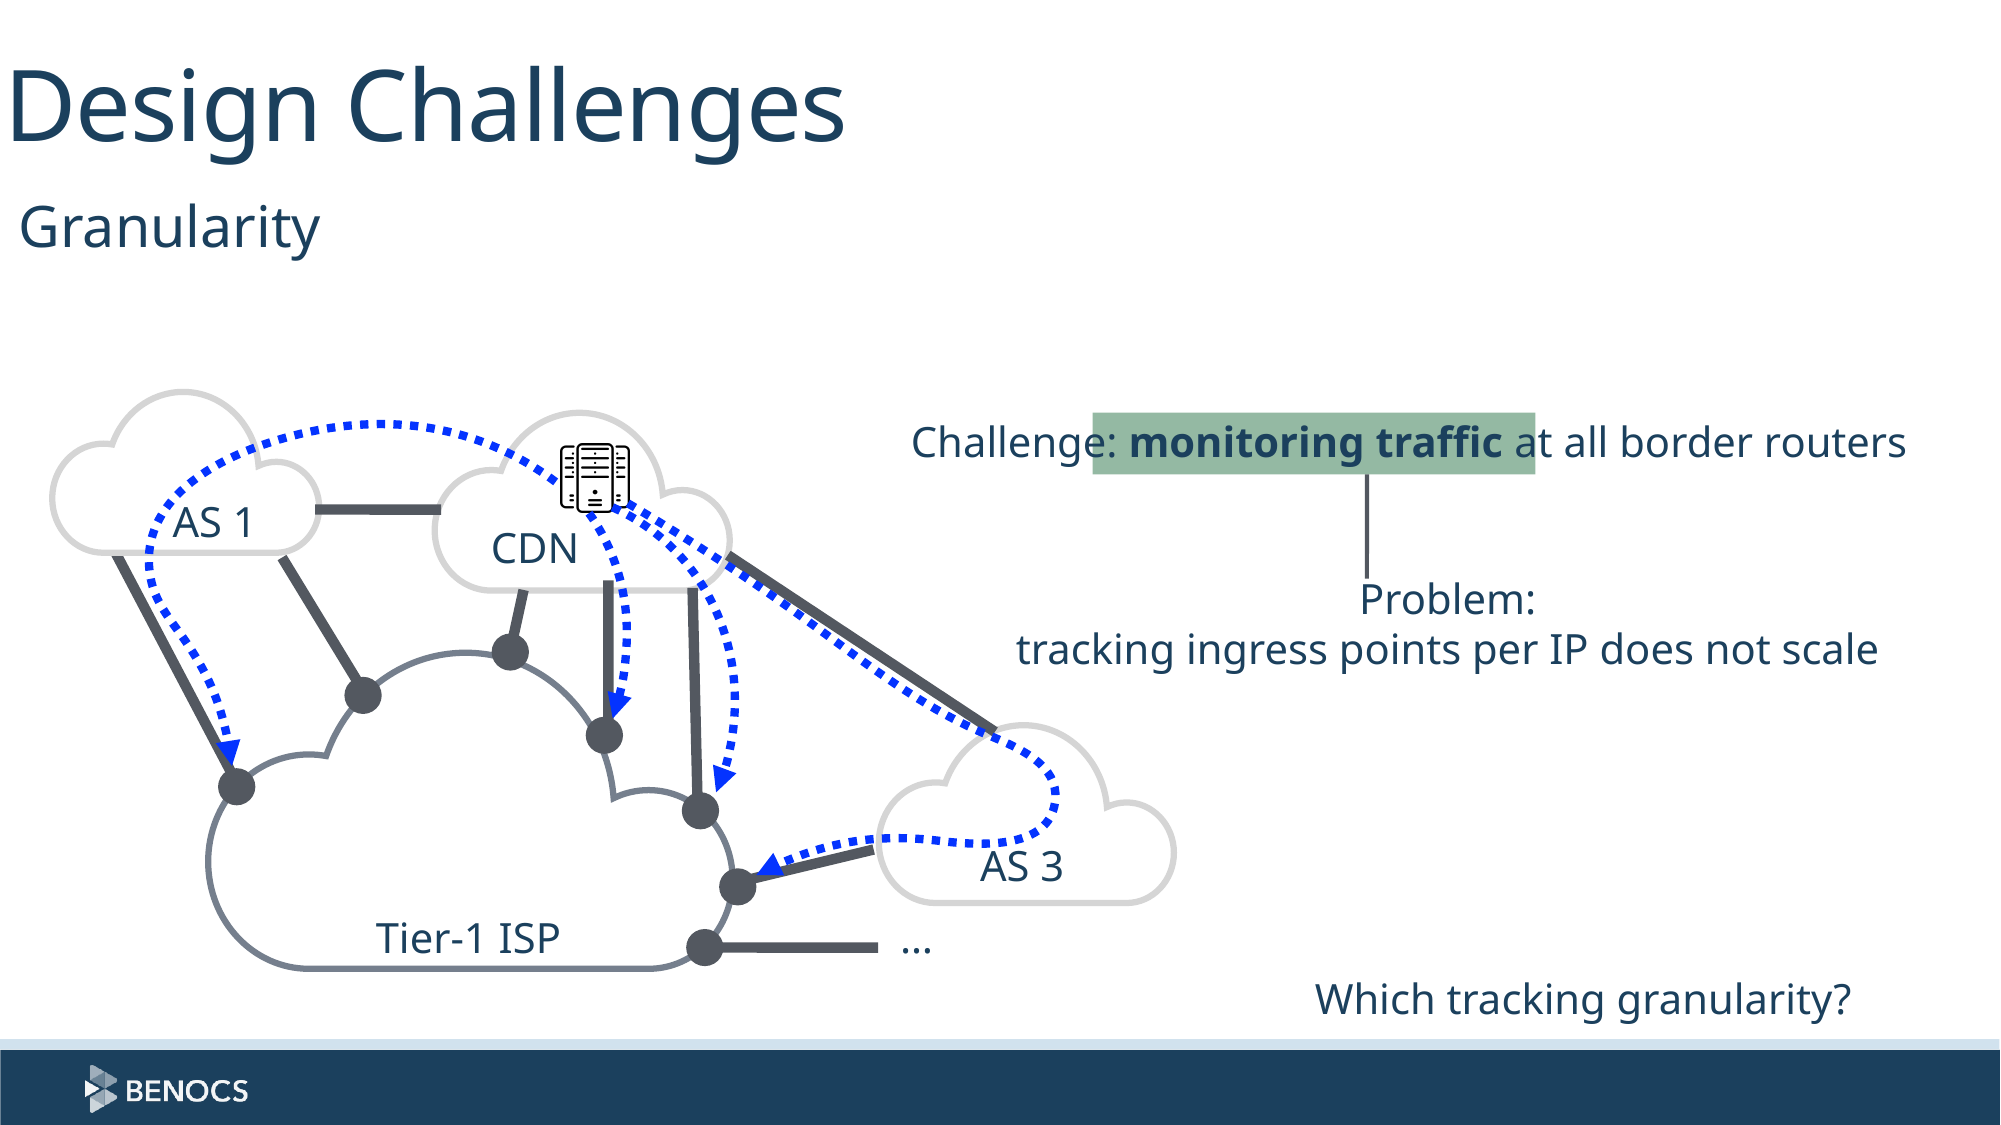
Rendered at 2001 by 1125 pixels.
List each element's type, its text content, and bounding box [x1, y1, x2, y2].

text_box [344, 676, 382, 714]
picture [560, 443, 630, 513]
title Design Challenges [0, 52, 1803, 191]
picture [84, 1063, 248, 1114]
text_box [686, 928, 724, 967]
text_box Tier-1 ISP [371, 907, 566, 967]
text_box [681, 792, 720, 830]
text_box [1092, 471, 1536, 475]
text_box [585, 716, 624, 754]
text_box Which tracking granularity? [1310, 968, 1856, 1028]
text_box … [895, 907, 938, 967]
text_box [491, 633, 529, 671]
text_box CDN [486, 517, 584, 576]
list Granularity [0, 191, 1803, 273]
text_box Challenge: monitoring traffic at all border routers [906, 411, 1912, 471]
text_box [719, 868, 757, 906]
text_box AS 3 [975, 835, 1069, 895]
text_box [218, 768, 256, 806]
text_box AS 1 [168, 491, 262, 550]
